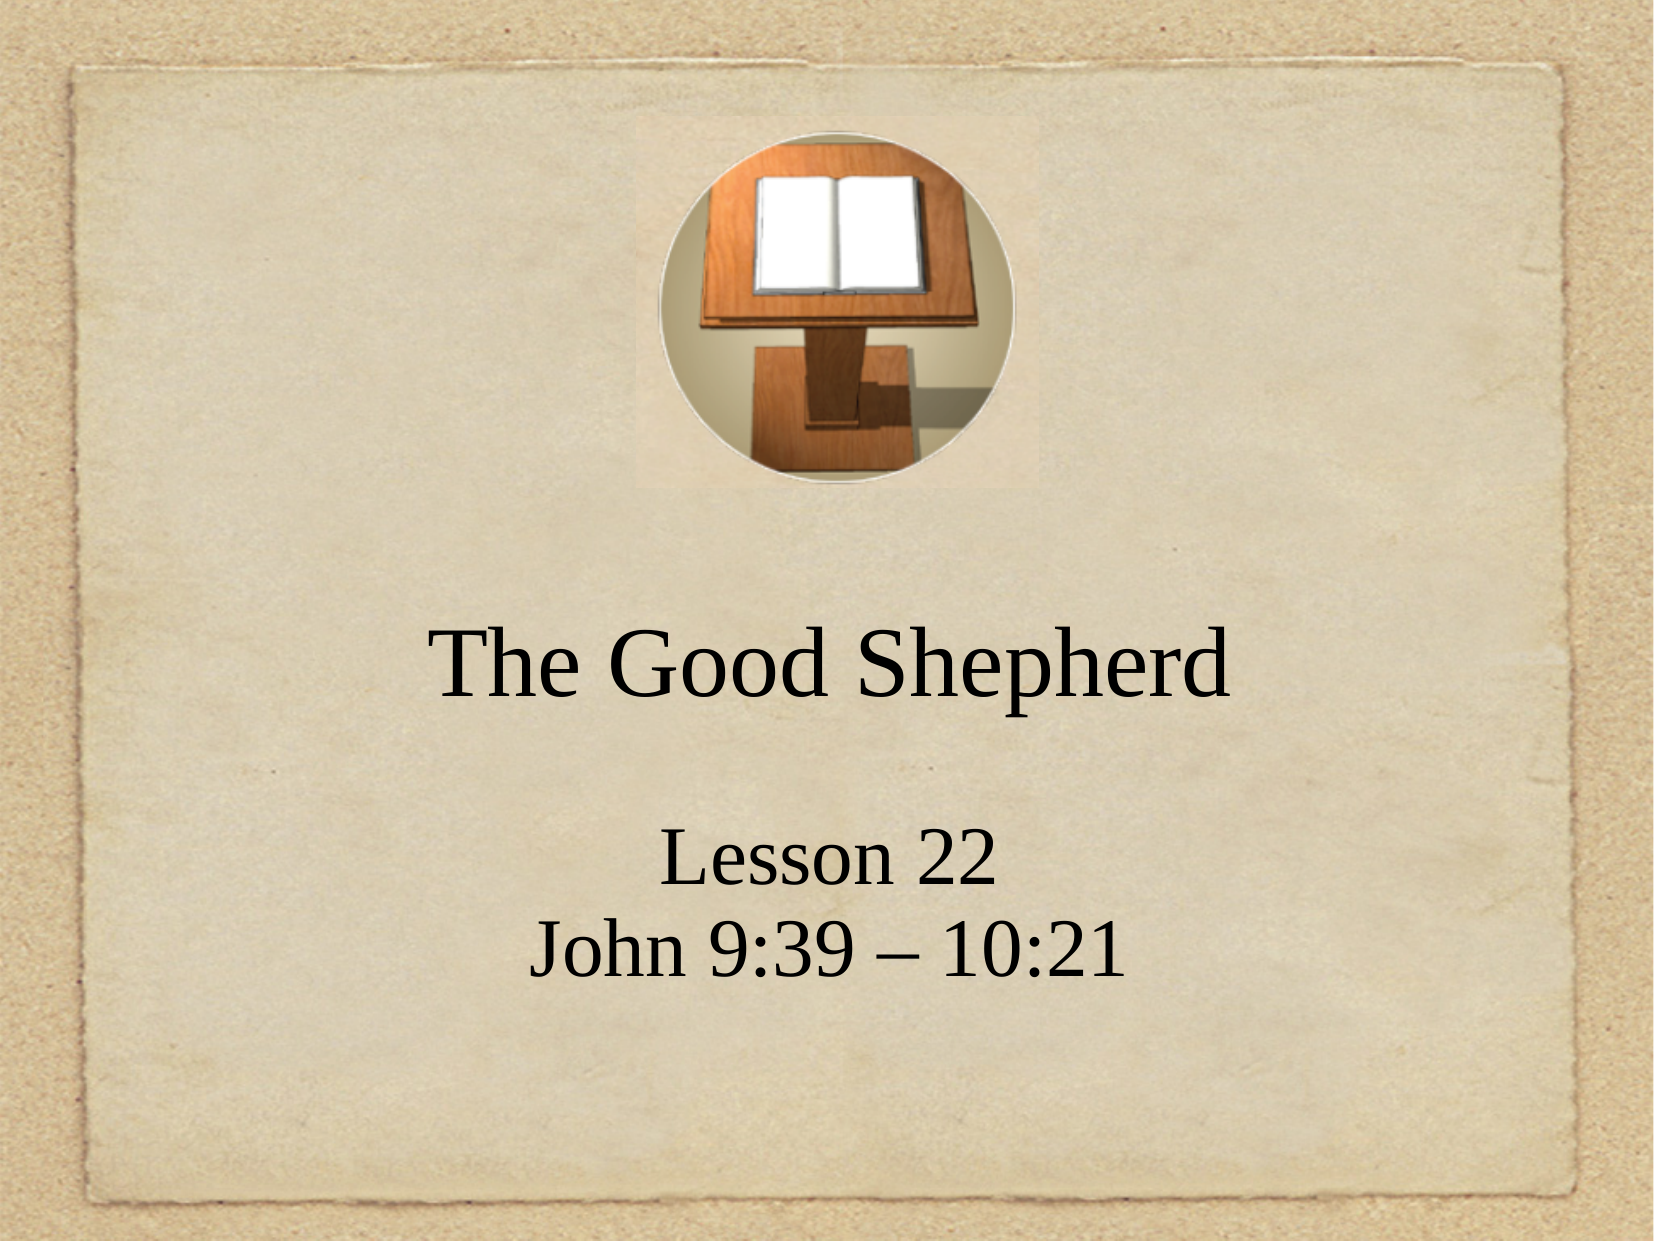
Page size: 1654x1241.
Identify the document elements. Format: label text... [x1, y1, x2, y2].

picture [0, 0, 1654, 1241]
text_box The Good Shepherd Lesson 22 John 9:39 – 10:21 [173, 600, 1487, 1241]
